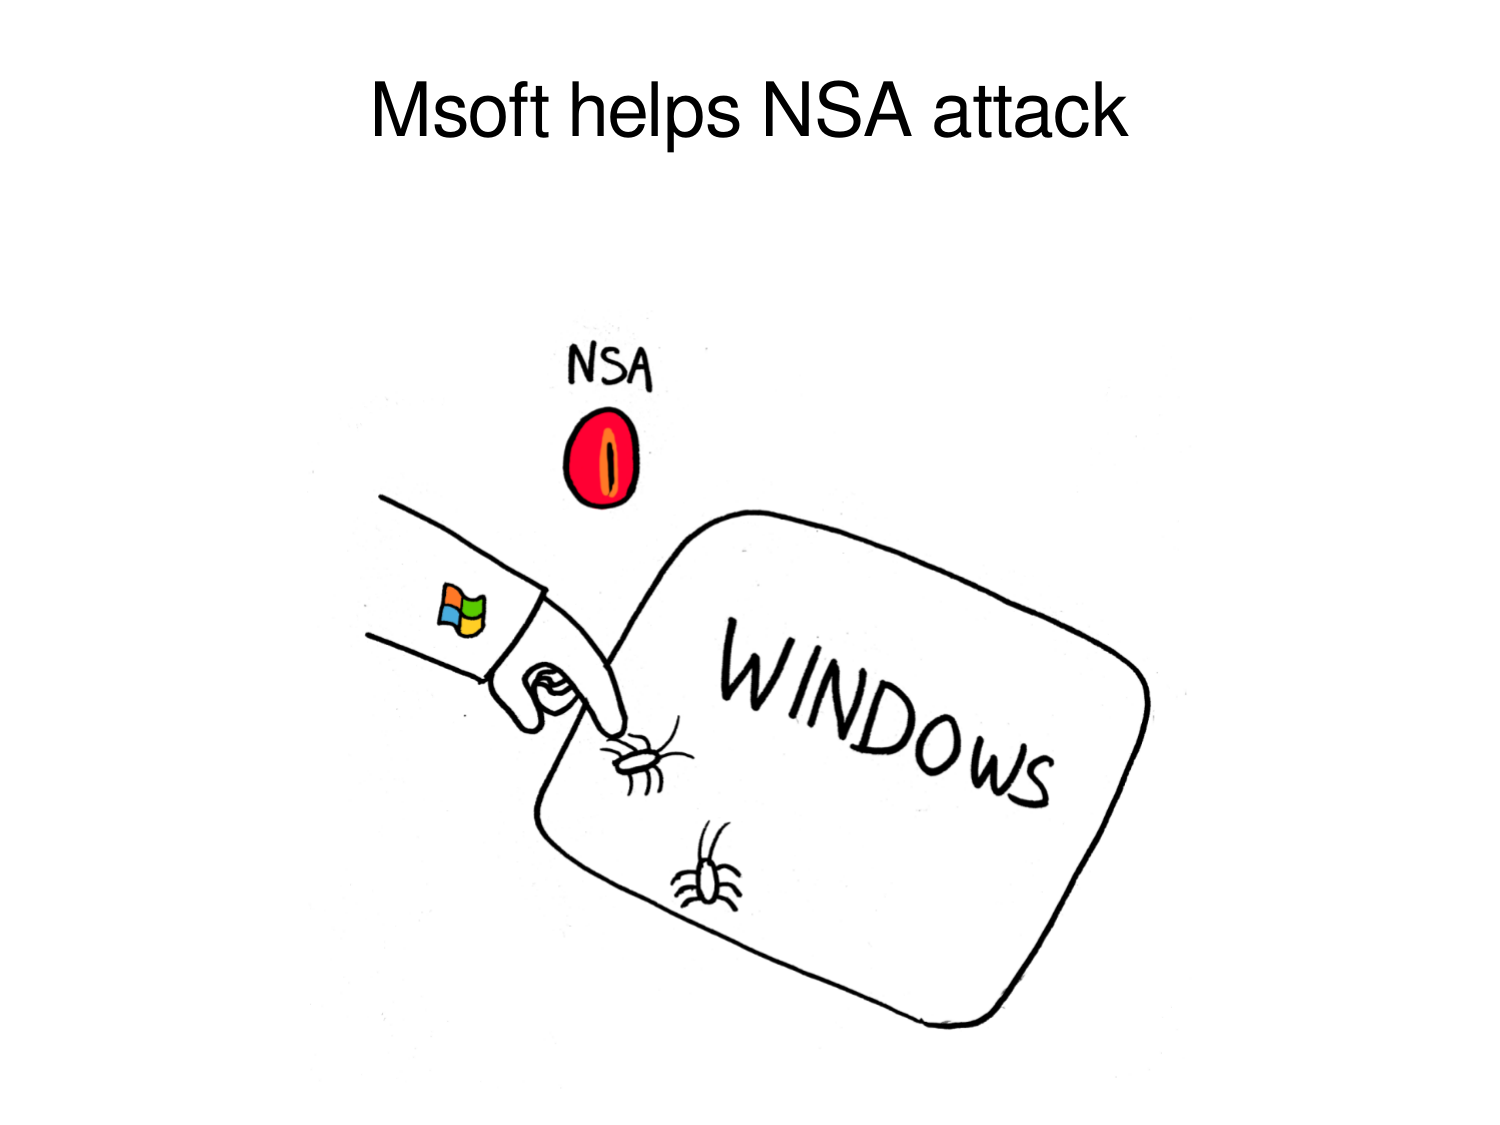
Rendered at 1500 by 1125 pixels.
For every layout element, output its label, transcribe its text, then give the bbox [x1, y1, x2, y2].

text_box Msoft helps NSA attack [56, 60, 1444, 260]
picture [307, 308, 1193, 1090]
